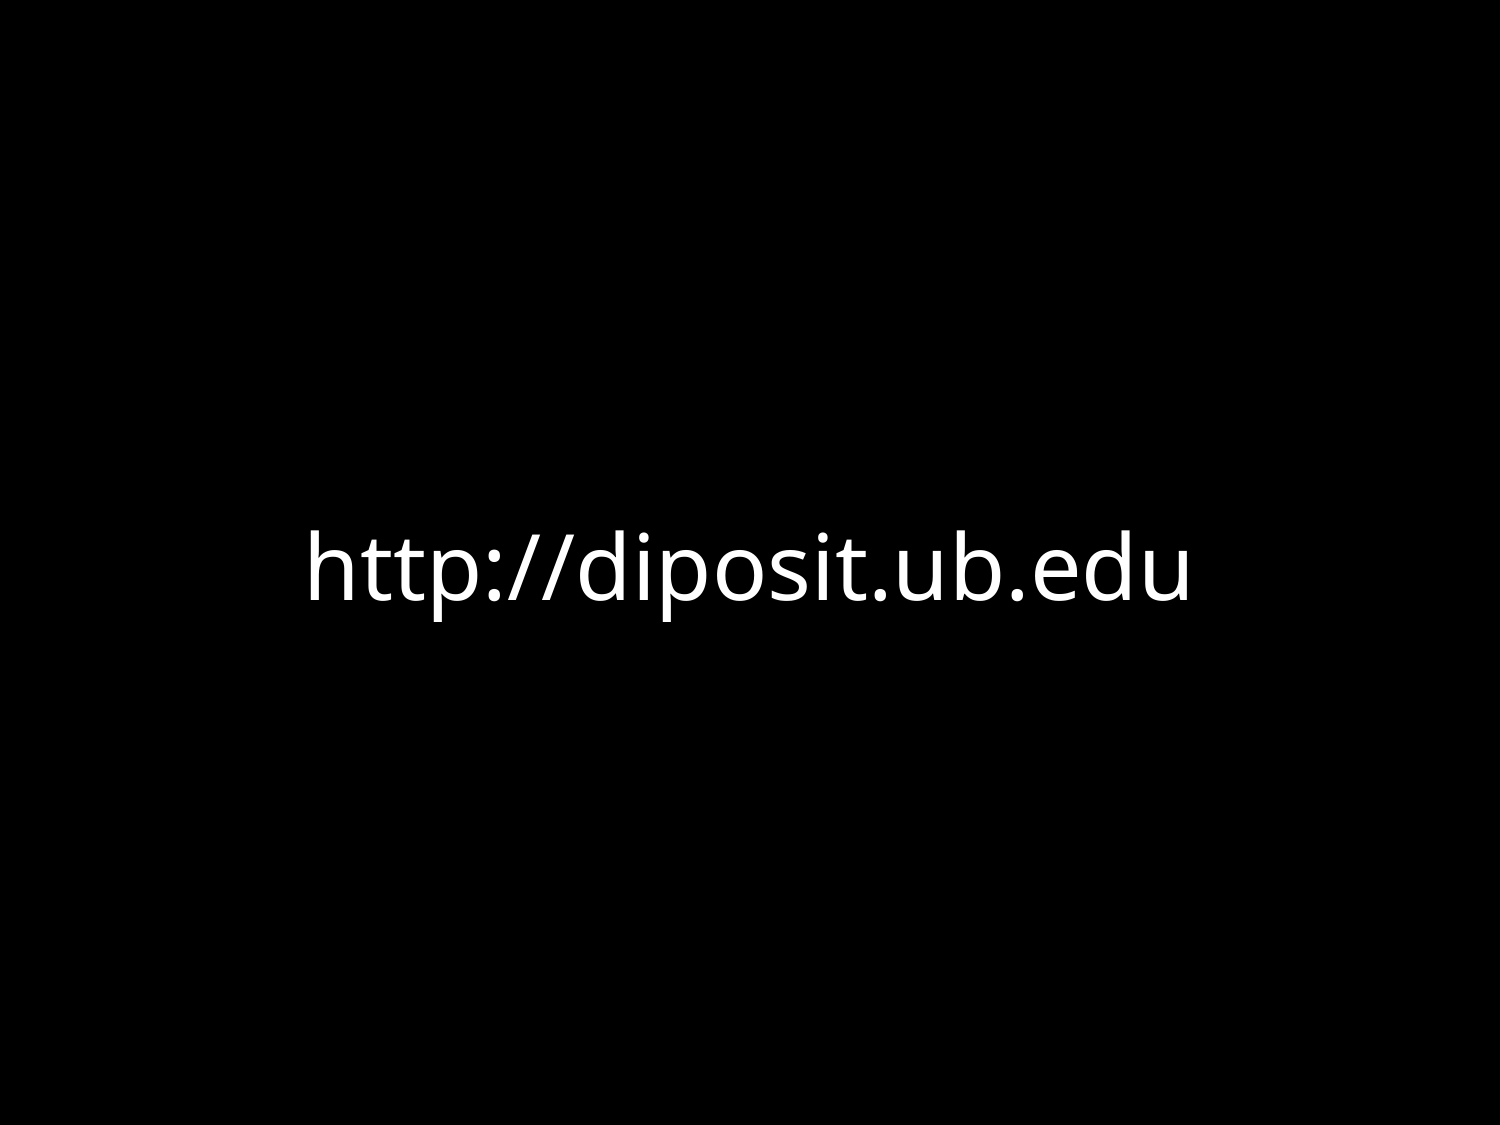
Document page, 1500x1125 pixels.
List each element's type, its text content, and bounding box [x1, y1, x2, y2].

subtitle http://diposit.ub.edu [109, 112, 1391, 1013]
